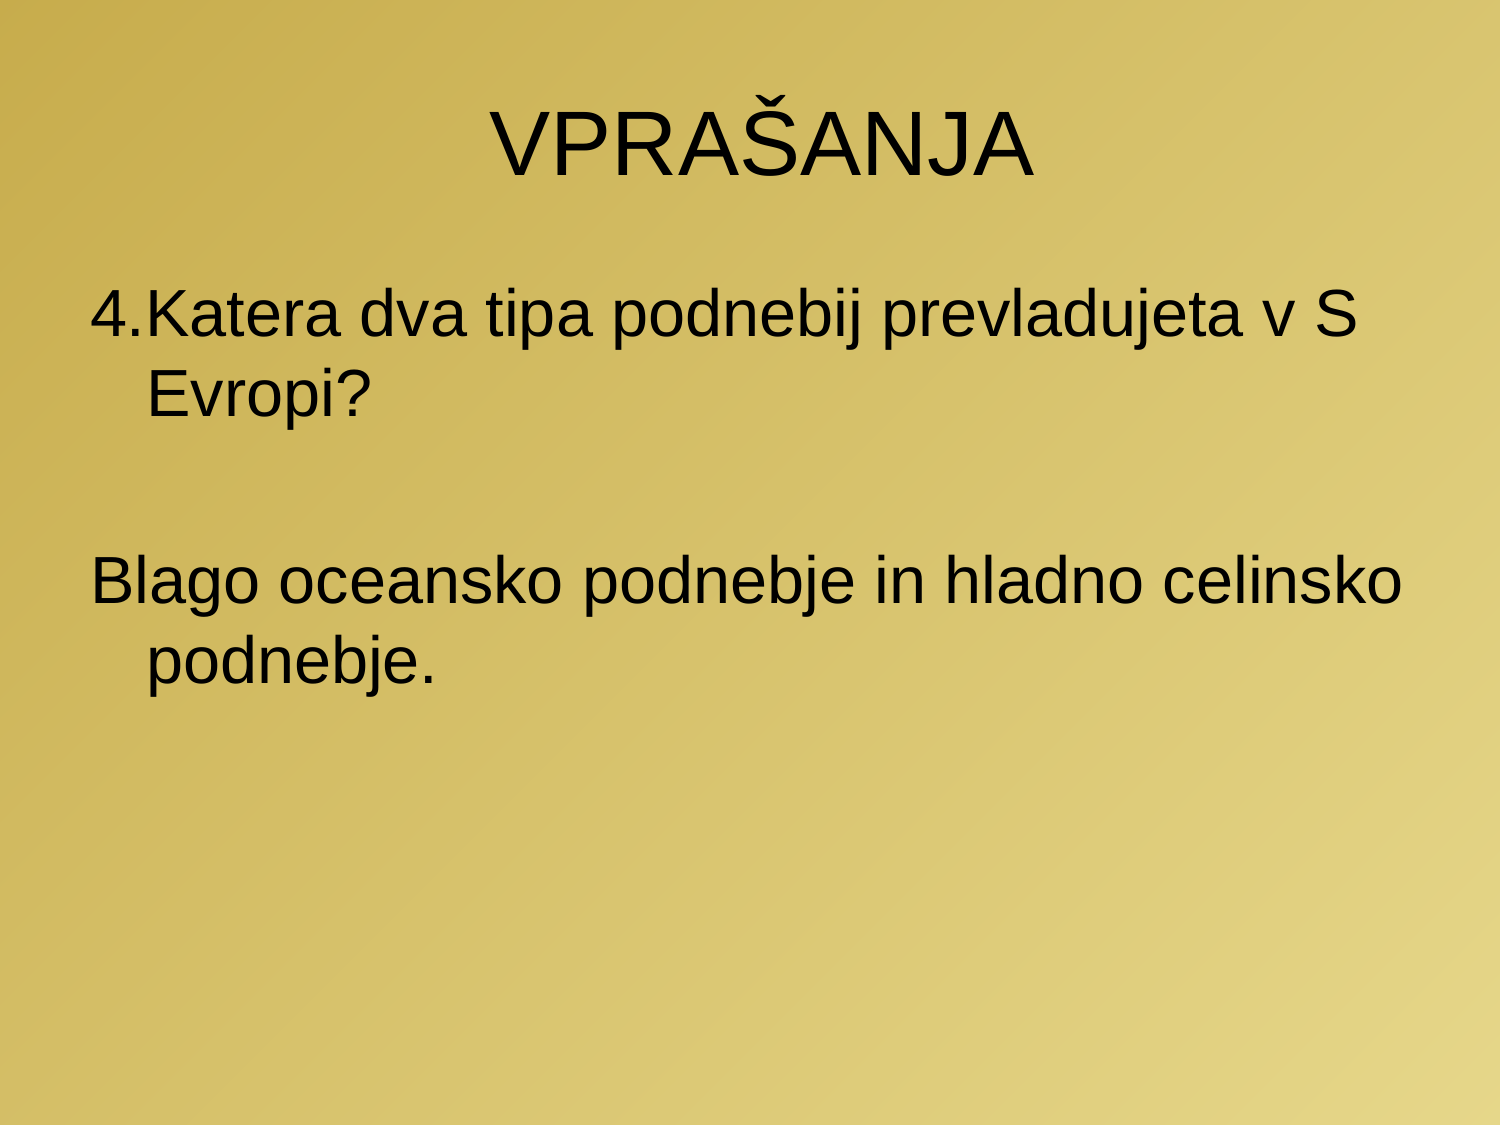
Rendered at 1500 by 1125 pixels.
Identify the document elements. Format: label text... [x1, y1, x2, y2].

title VPRAŠANJA [75, 45, 1425, 233]
list 4.Katera dva tipa podnebij prevladujeta v S Evropi? Blago oceansko podnebje in hladno celinsko podnebje. [75, 262, 1425, 1005]
